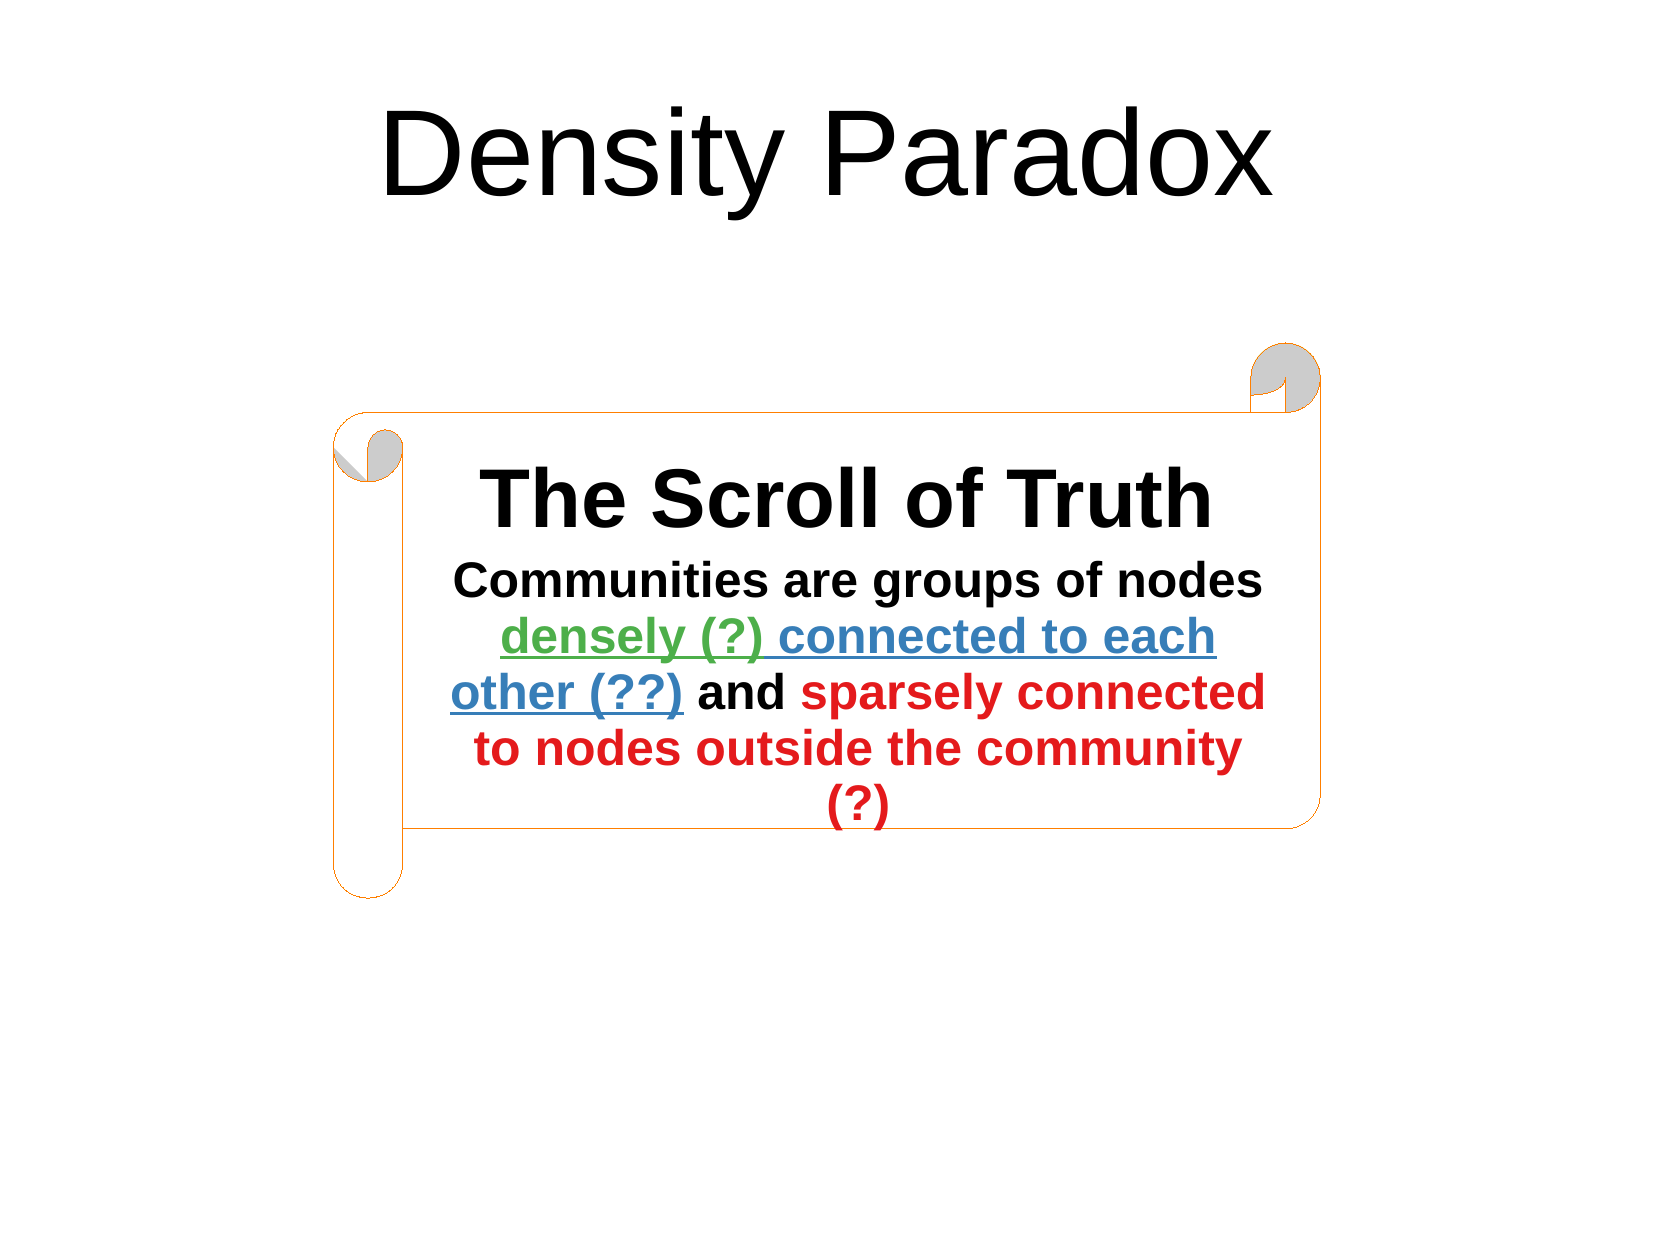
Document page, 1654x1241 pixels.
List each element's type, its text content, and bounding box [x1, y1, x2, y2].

title Density Paradox [82, 49, 1571, 257]
text_box [333, 342, 1321, 899]
text_box The Scroll of Truth [465, 445, 1231, 539]
text_box Communities are groups of nodes densely (?) connected to each other (??) and sparsely connected to nodes outside the community (?) [435, 545, 1291, 796]
text_box [835, 796, 880, 829]
